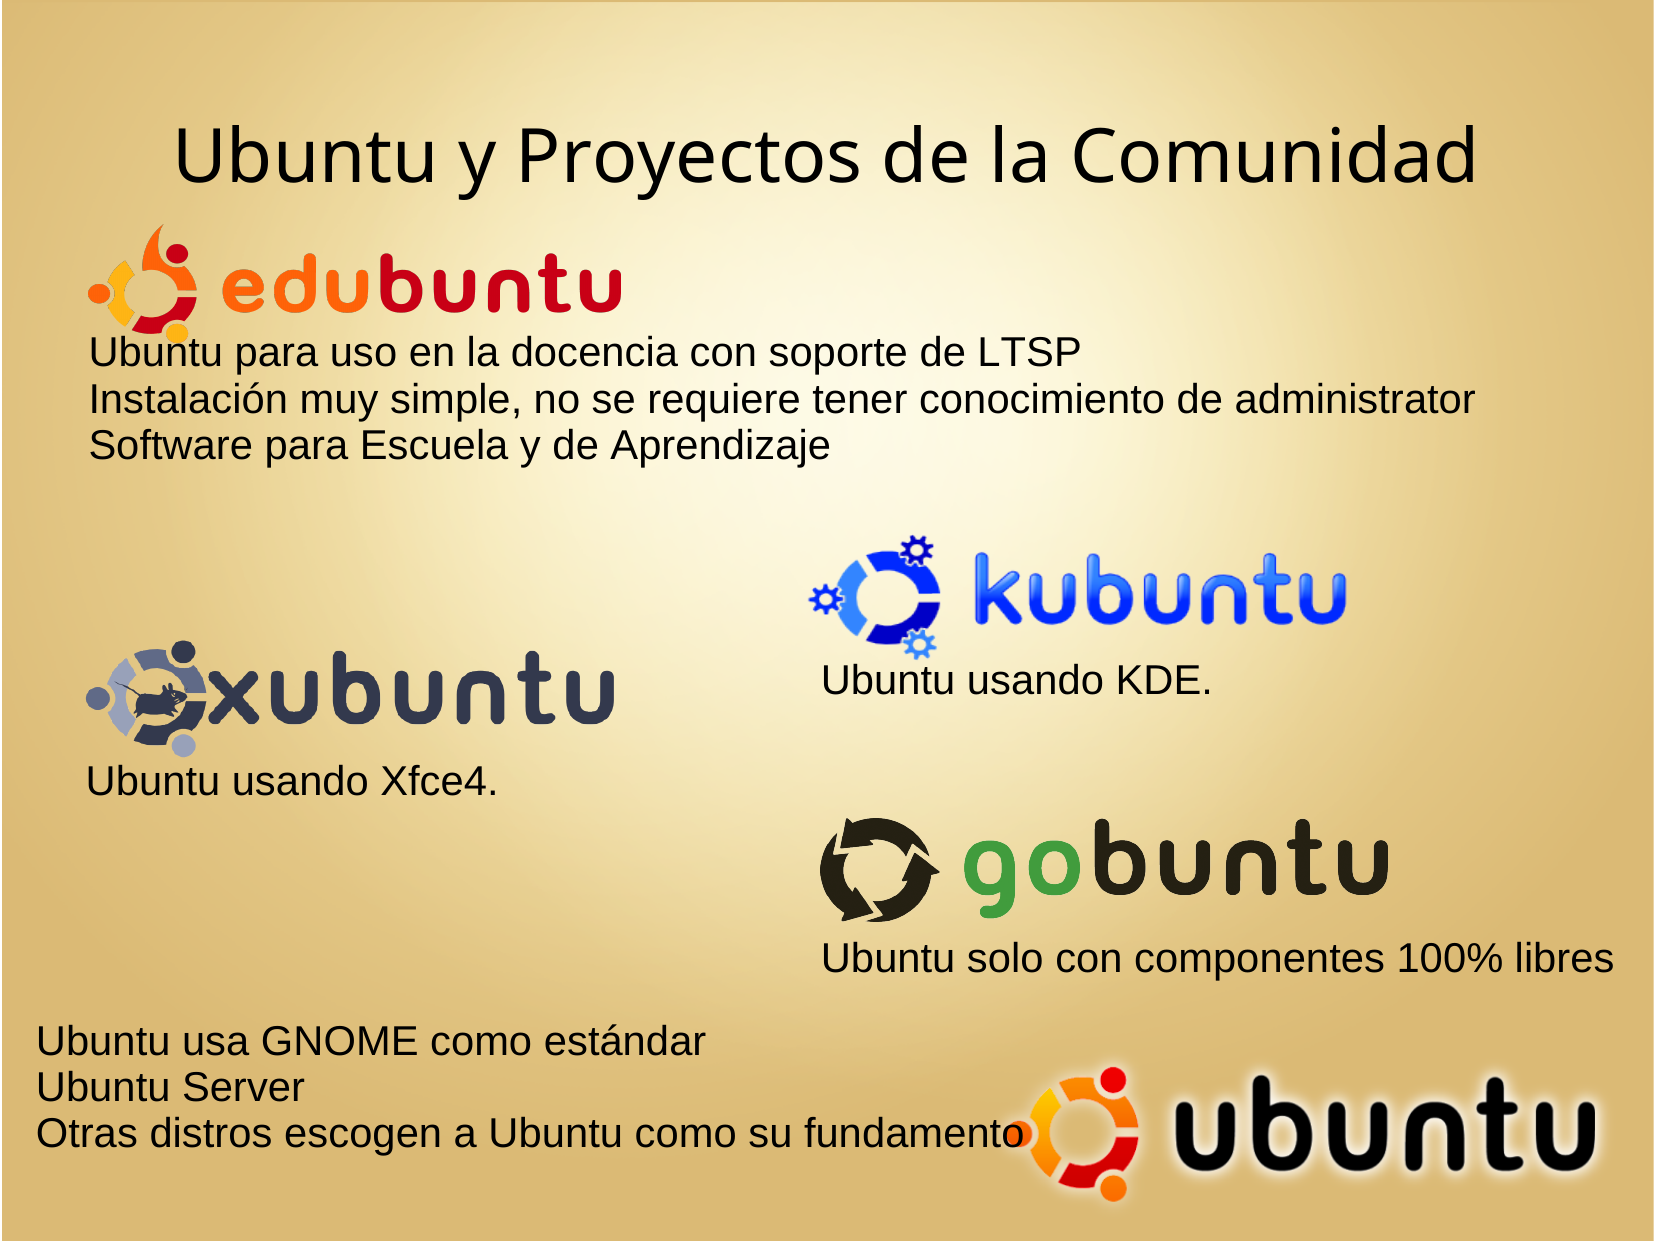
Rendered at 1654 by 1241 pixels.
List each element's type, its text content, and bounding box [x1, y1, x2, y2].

picture [2, 0, 1654, 1241]
text_box Ubuntu usando Xfce4. [70, 750, 860, 857]
text_box Ubuntu solo con componentes 100% libres [806, 927, 1630, 1033]
text_box Ubuntu para uso en la docencia con soporte de LTSP Instalación muy simple, no se requiere tener conocimiento de administrator Software para Escuela y de Aprendizaje [73, 321, 1492, 591]
text_box Ubuntu usa GNOME como estándar Ubuntu Server Otras distros escogen a Ubuntu como su fundamento [9, 1009, 1055, 1211]
text_box Ubuntu usando KDE. [806, 649, 1595, 756]
title Ubuntu y Proyectos de la Comunidad [82, 49, 1571, 257]
